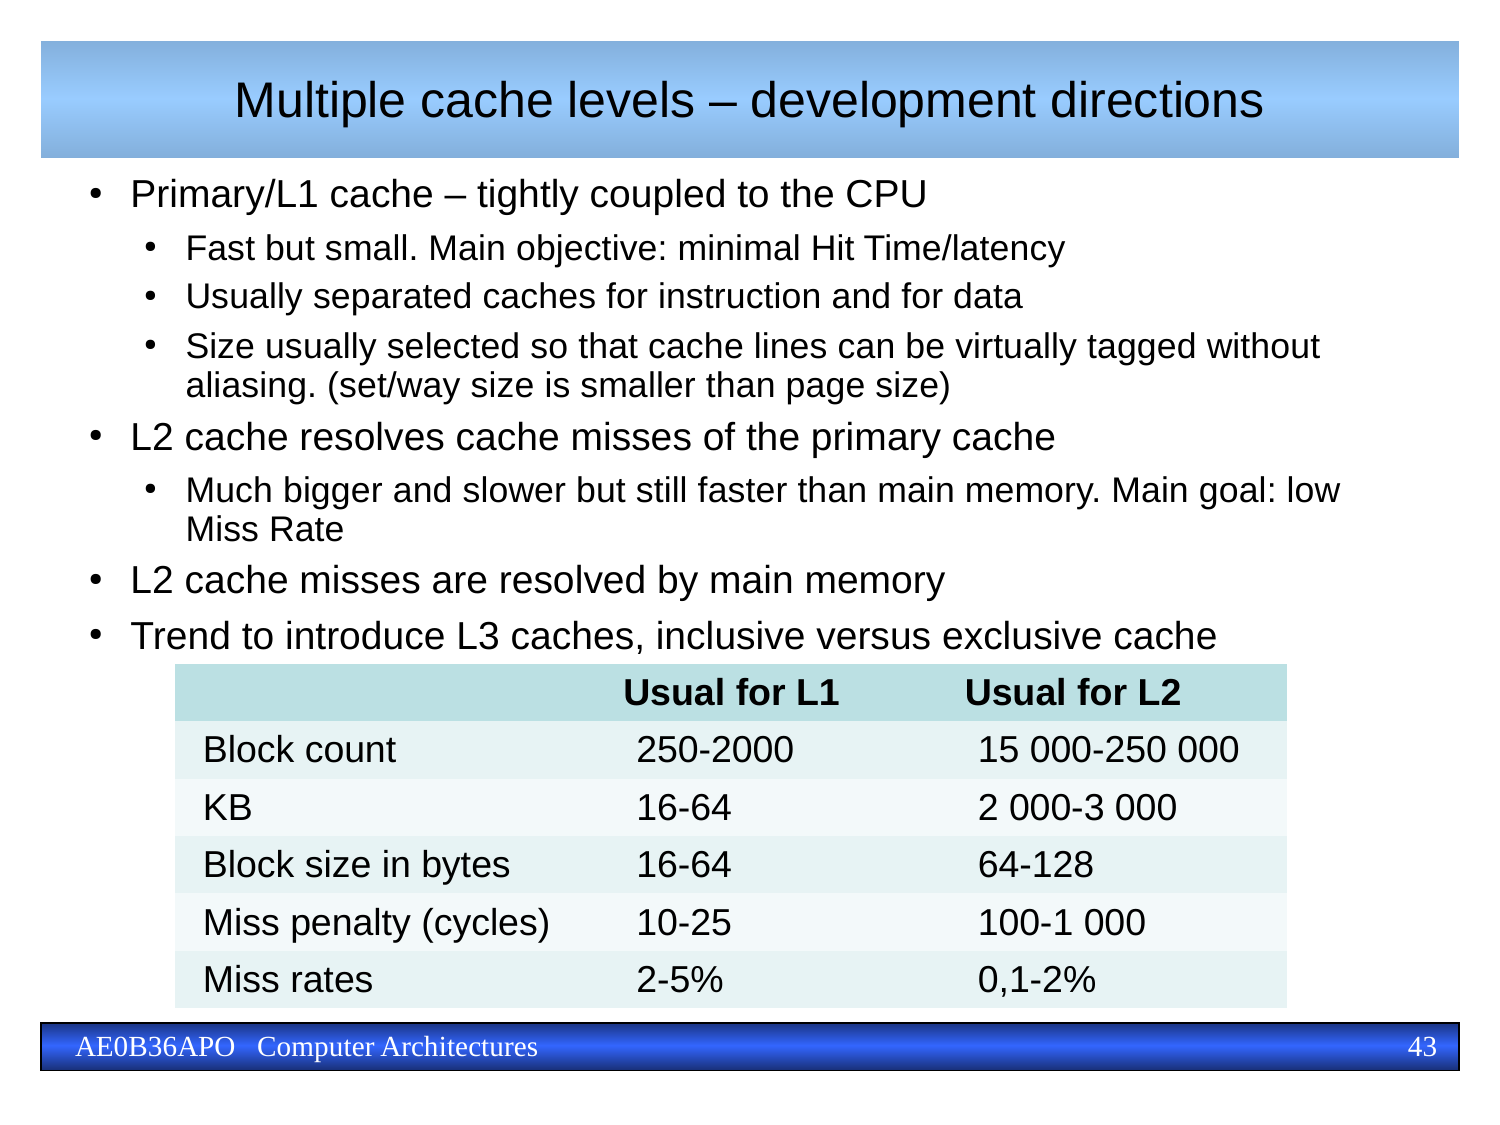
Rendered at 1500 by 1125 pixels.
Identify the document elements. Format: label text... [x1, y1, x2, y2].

table_cell 64-128 [950, 836, 1287, 893]
table_header Usual for L1 [609, 664, 950, 721]
table_cell Miss rates [175, 951, 609, 1008]
table_cell 16-64 [609, 779, 950, 836]
table_cell Block count [175, 721, 609, 779]
table_cell 2-5% [609, 951, 950, 1008]
table_header Usual for L2 [950, 664, 1287, 721]
title Multiple cache levels – development directions [41, 41, 1459, 158]
table_cell 0,1-2% [950, 951, 1287, 1008]
table_cell 16-64 [609, 836, 950, 893]
table_cell 2 000-3 000 [950, 779, 1287, 836]
table_cell 10-25 [609, 893, 950, 951]
table_cell 15 000-250 000 [950, 721, 1287, 779]
table_cell Block size in bytes [175, 836, 609, 893]
table_cell 250-2000 [609, 721, 950, 779]
table_header [175, 664, 609, 721]
table_cell Miss penalty (cycles) [175, 893, 609, 951]
table_cell KB [175, 779, 609, 836]
list Primary/L1 cache – tightly coupled to the CPU Fast but small. Main objective: minimal Hit Time/latency Usually separated caches for instruction and for data Size usually selected so that cache lines can be virtually tagged without aliasing. (set/way size is smaller than page size) L2 cache resolves cache misses of the primary cache Much bigger and slower but still faster than main memory. Main goal: low Miss Rate L2 cache misses are resolved by main memory Trend to introduce L3 caches, inclusive versus exclusive cache [75, 172, 1426, 663]
table_cell 100-1 000 [950, 893, 1287, 951]
